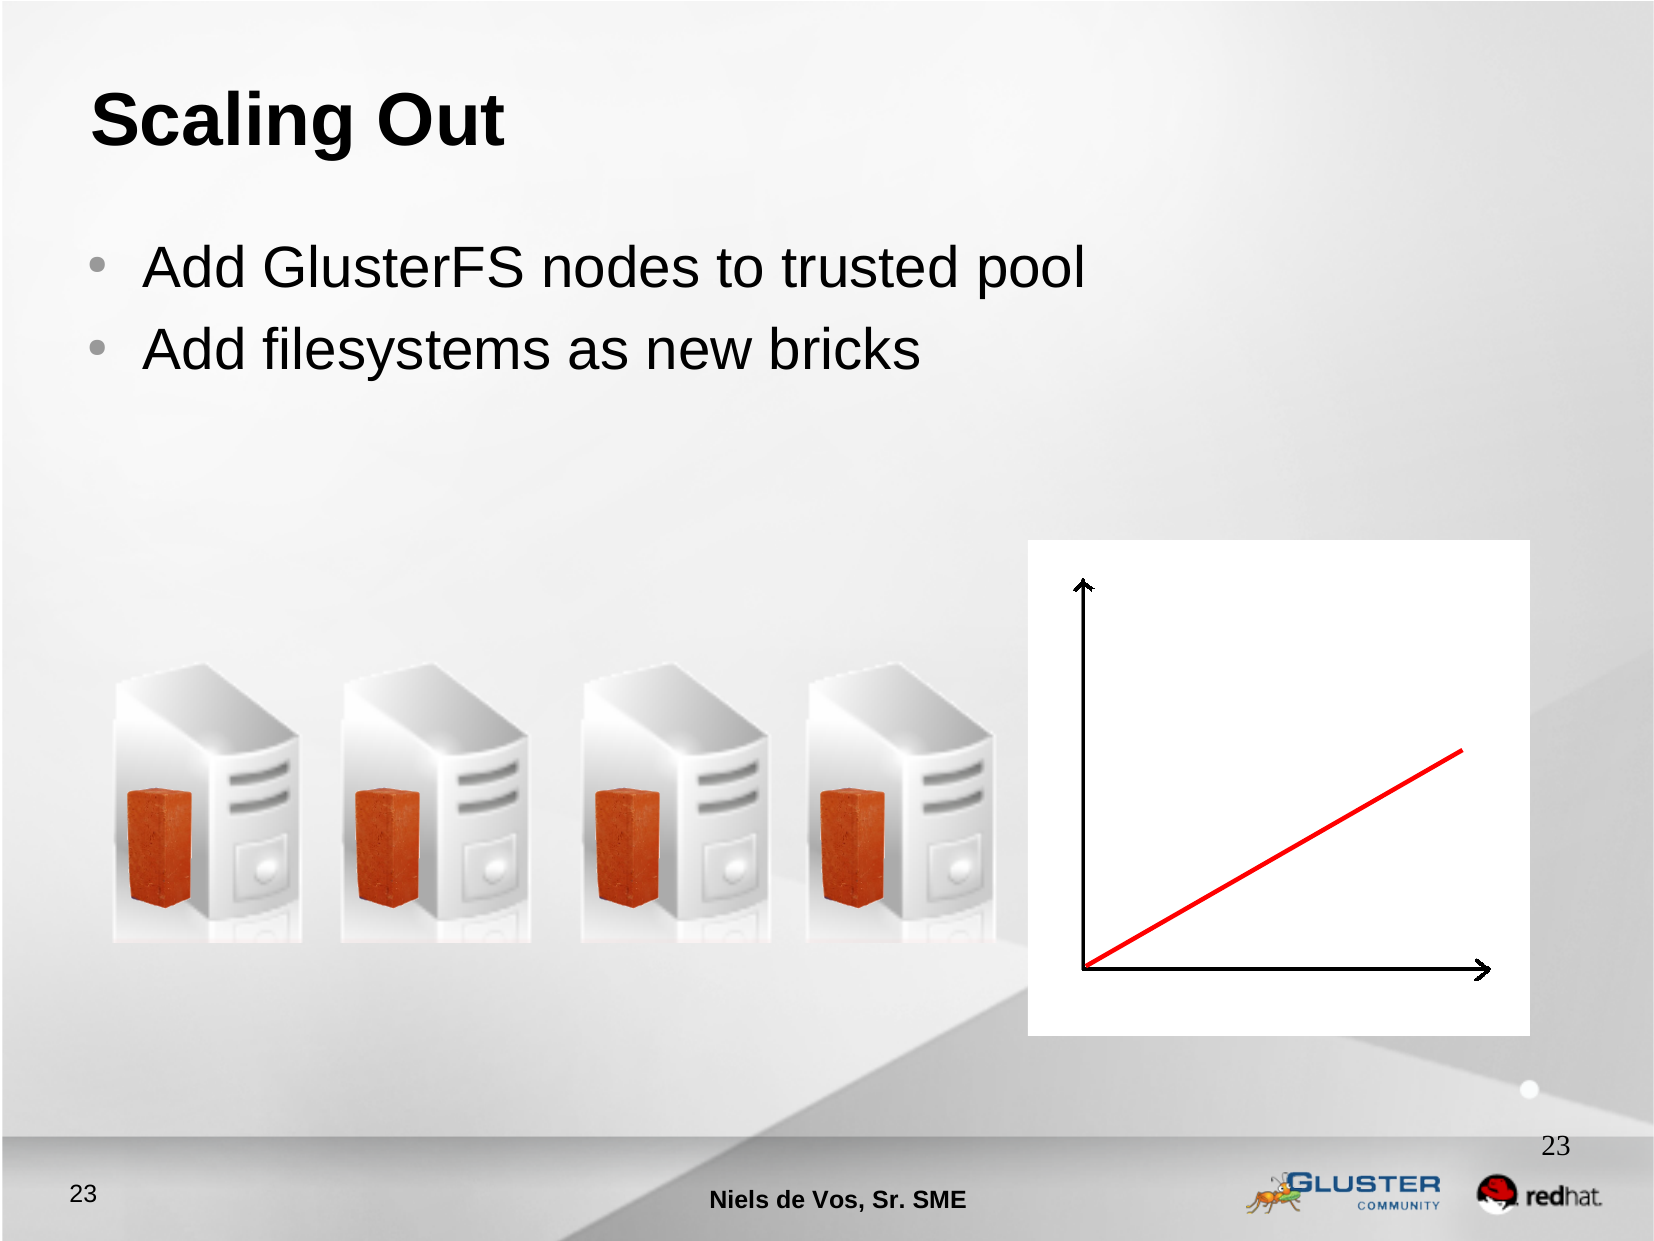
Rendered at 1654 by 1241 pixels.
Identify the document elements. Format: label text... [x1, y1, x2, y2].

picture [2, 1, 1654, 1241]
list Add GlusterFS nodes to trusted pool Add filesystems as new bricks [86, 232, 1576, 1111]
title Scaling Out [90, 15, 1579, 223]
